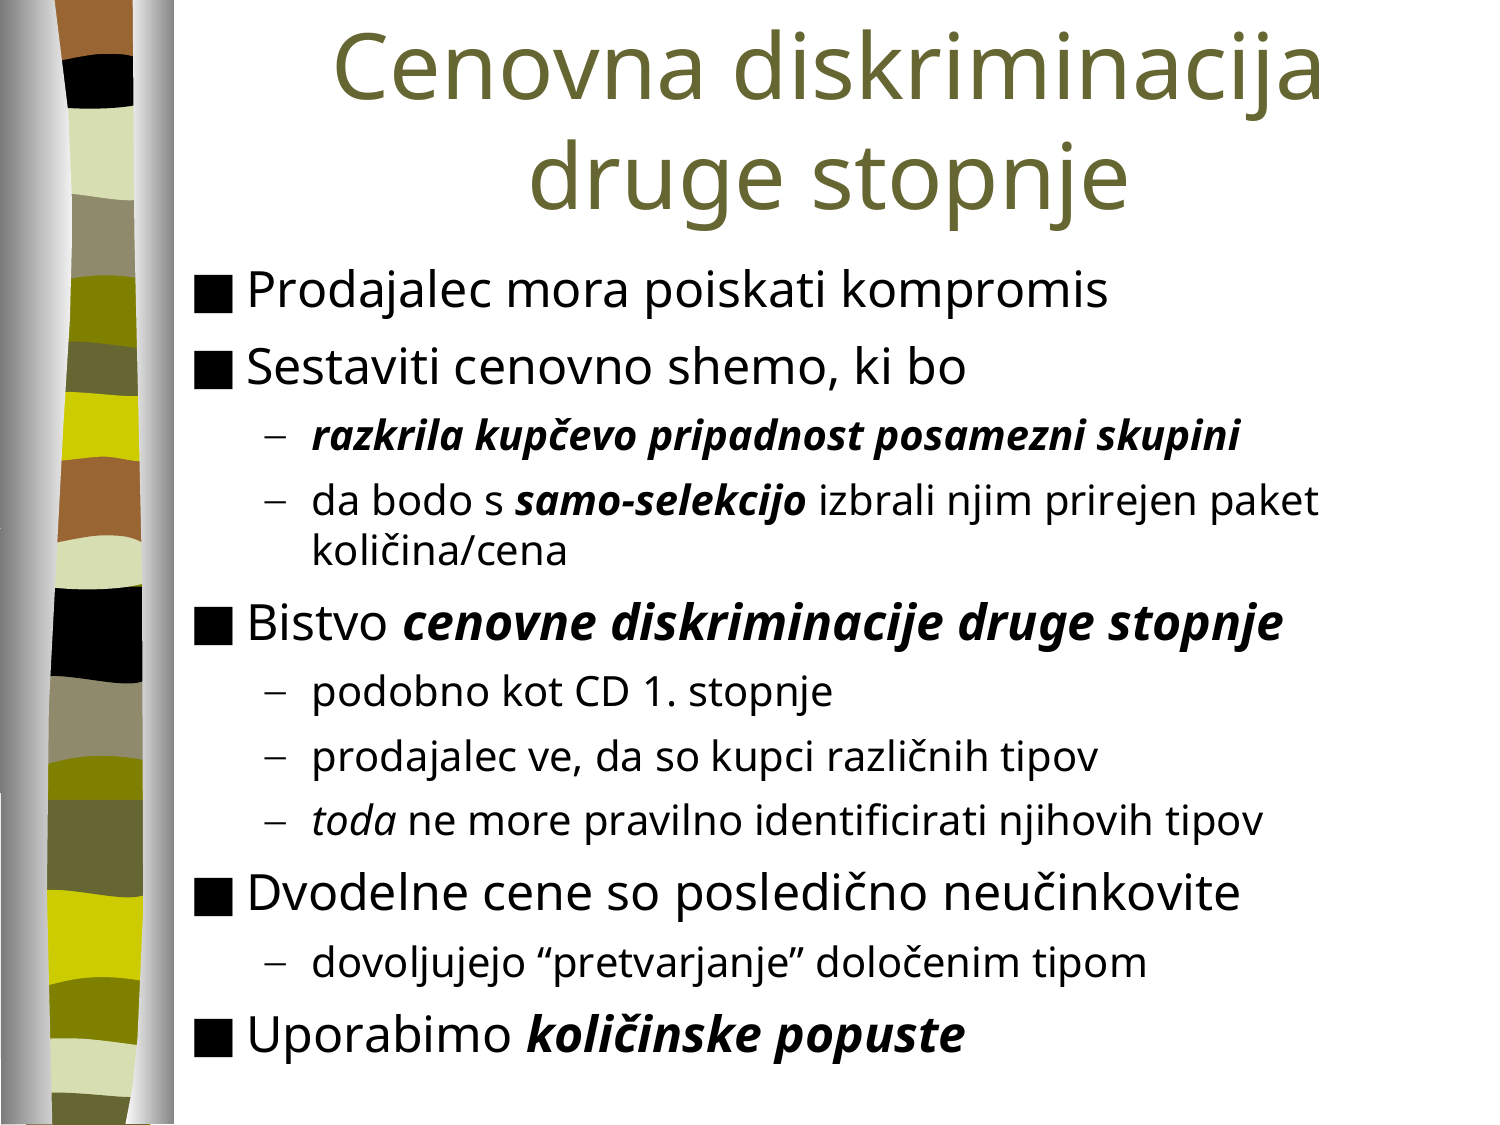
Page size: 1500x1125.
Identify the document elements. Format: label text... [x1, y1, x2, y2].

list Prodajalec mora poiskati kompromis Sestaviti cenovno shemo, ki bo razkrila kupčevo pripadnost posamezni skupini da bodo s samo-selekcijo izbrali njim prirejen paket količina/cena Bistvo cenovne diskriminacije druge stopnje podobno kot CD 1. stopnje prodajalec ve, da so kupci različnih tipov toda ne more pravilno identificirati njihovih tipov Dvodelne cene so posledično neučinkovite dovoljujejo “pretvarjanje” določenim tipom Uporabimo količinske popuste [174, 249, 1450, 1096]
title Cenovna diskriminacija druge stopnje [192, 0, 1468, 236]
